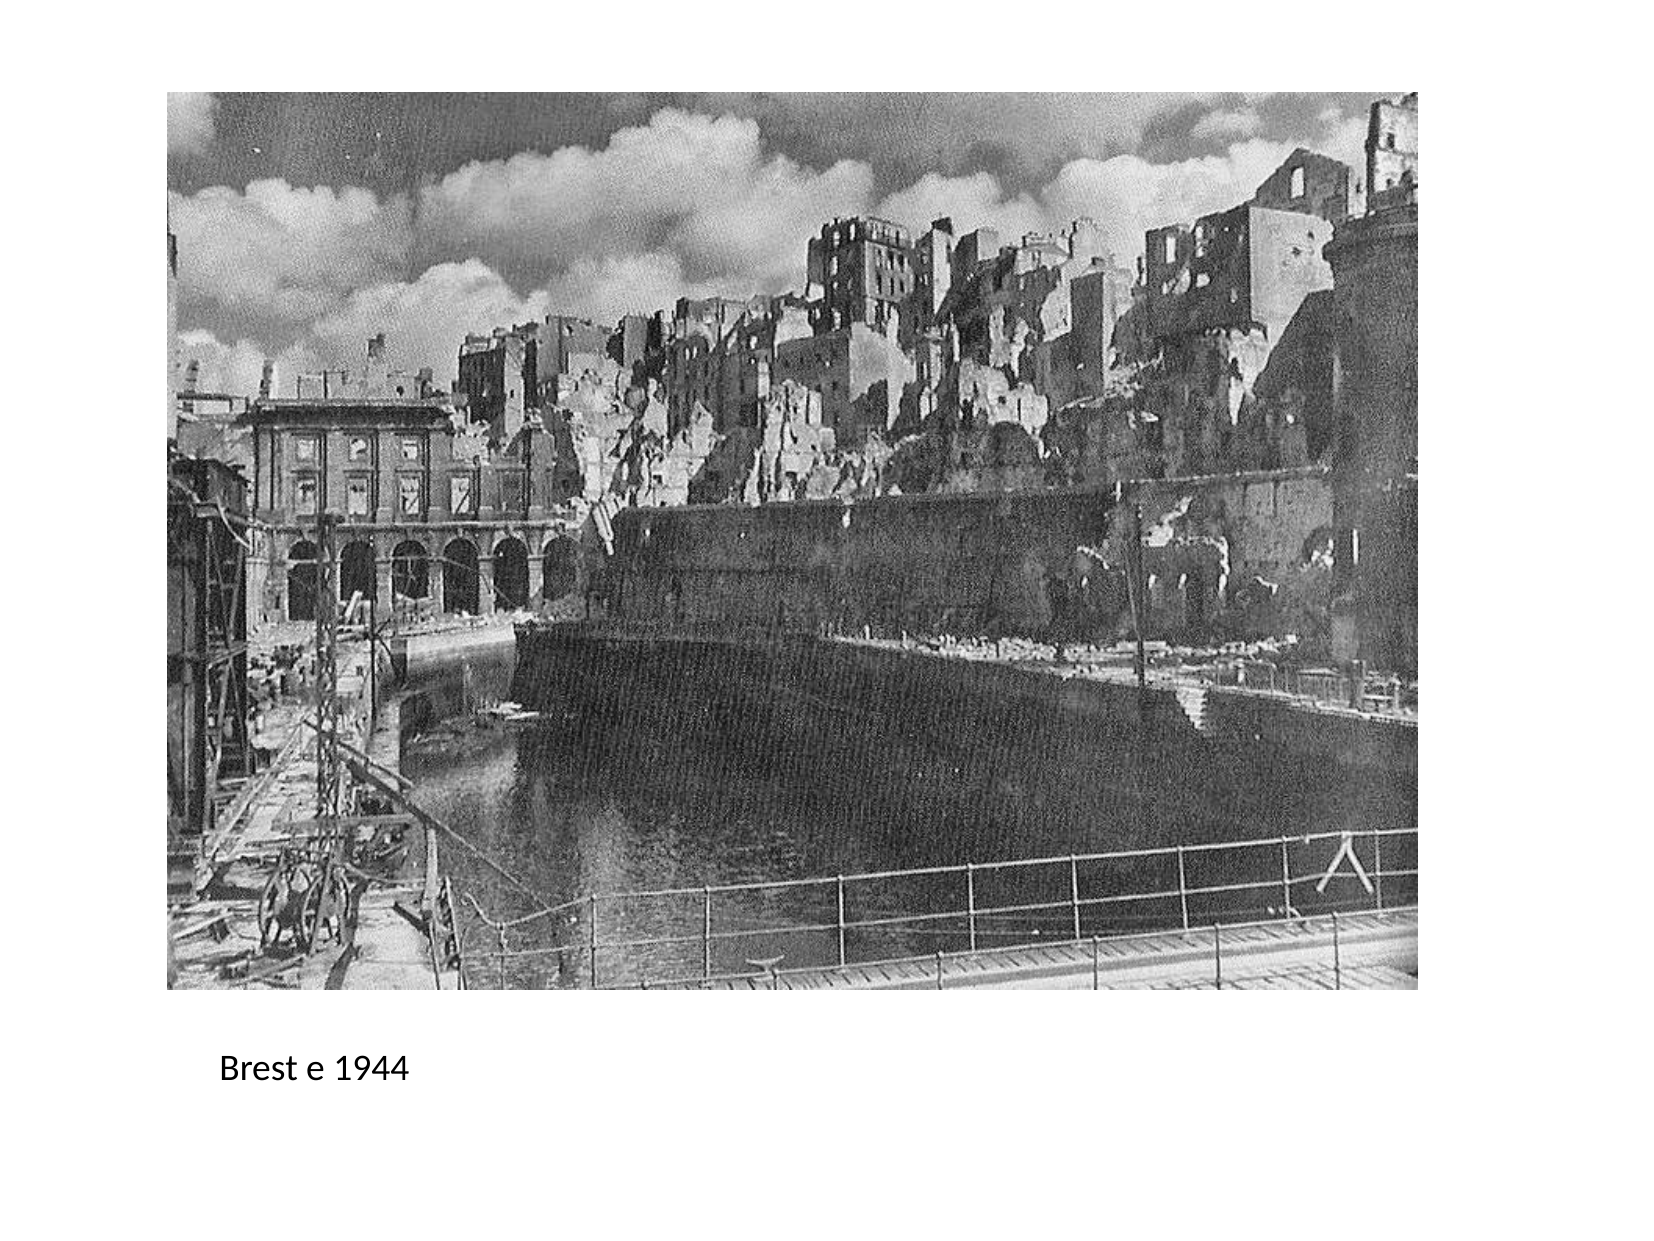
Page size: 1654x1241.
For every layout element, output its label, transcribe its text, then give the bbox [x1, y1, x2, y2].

text_box Brest e 1944 [204, 1035, 1093, 1096]
picture [167, 92, 1418, 990]
